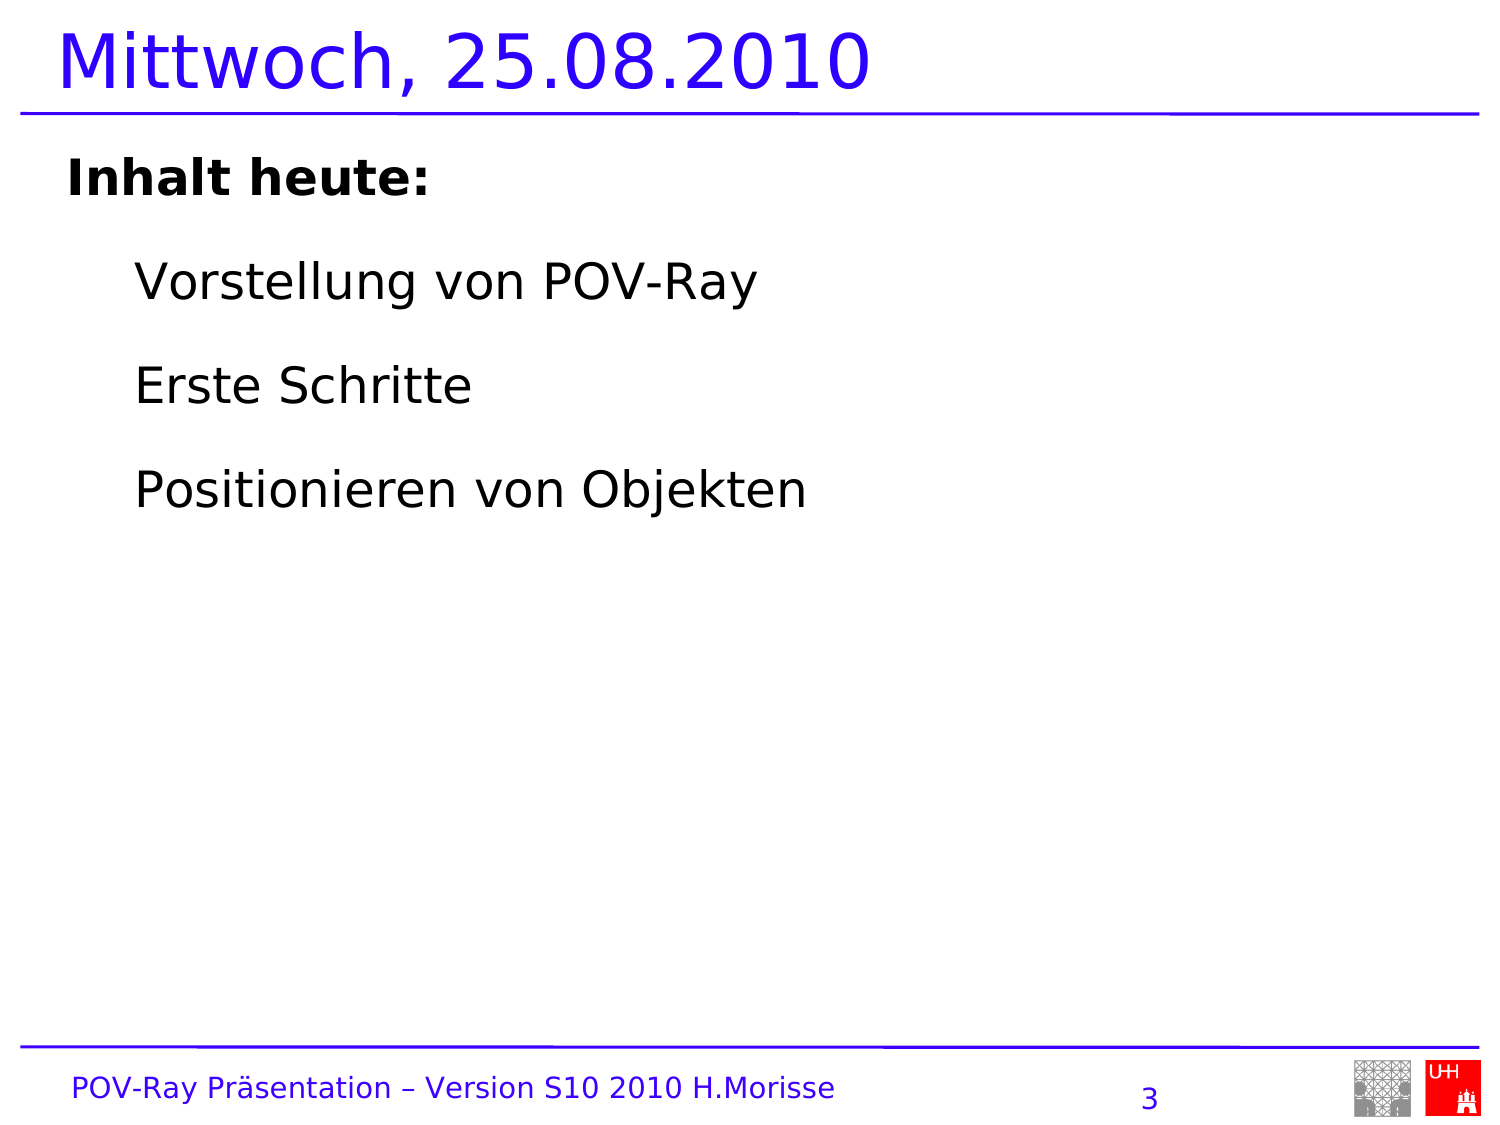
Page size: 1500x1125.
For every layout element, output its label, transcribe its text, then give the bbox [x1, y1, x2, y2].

picture [1422, 1058, 1483, 1119]
list Inhalt heute: Vorstellung von POV-Ray Erste Schritte Positionieren von Objekten [52, 148, 1471, 1031]
picture [1352, 1058, 1414, 1119]
title Mittwoch, 25.08.2010 [29, 11, 1152, 114]
